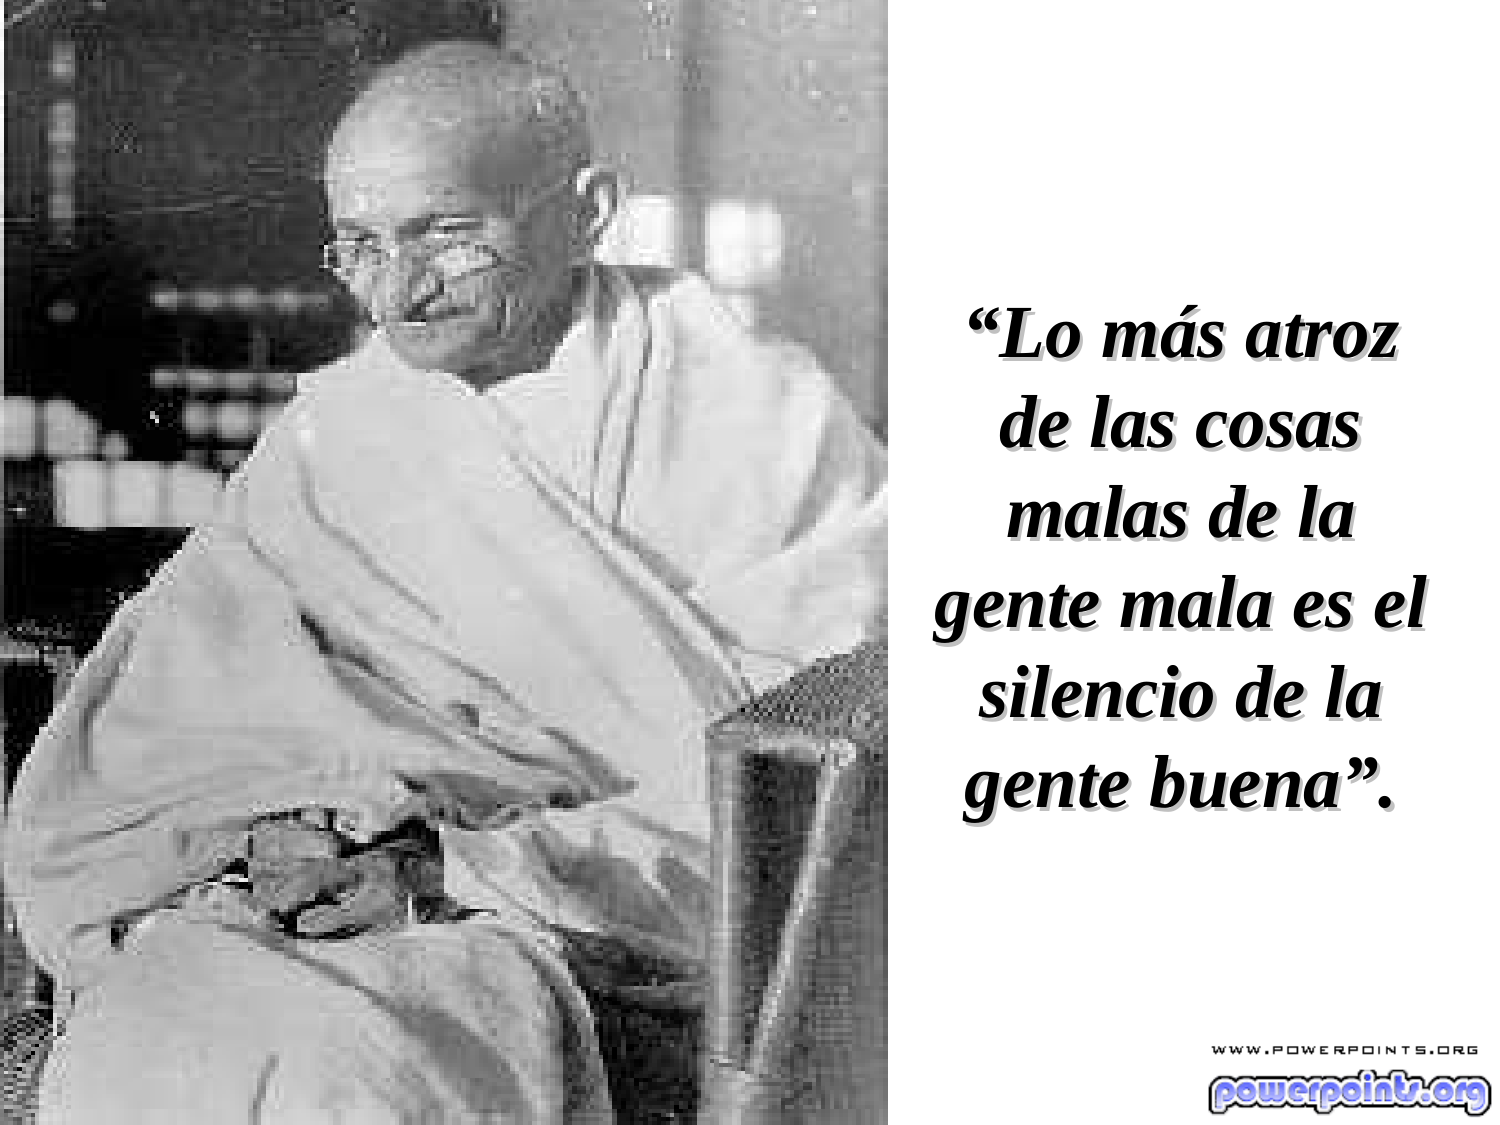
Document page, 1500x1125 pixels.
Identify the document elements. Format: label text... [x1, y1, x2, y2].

text_box “Lo más atroz de las cosas malas de la gente mala es el silencio de la gente buena”. [912, 275, 1450, 1125]
picture [0, 0, 888, 1125]
picture [1198, 1034, 1500, 1125]
